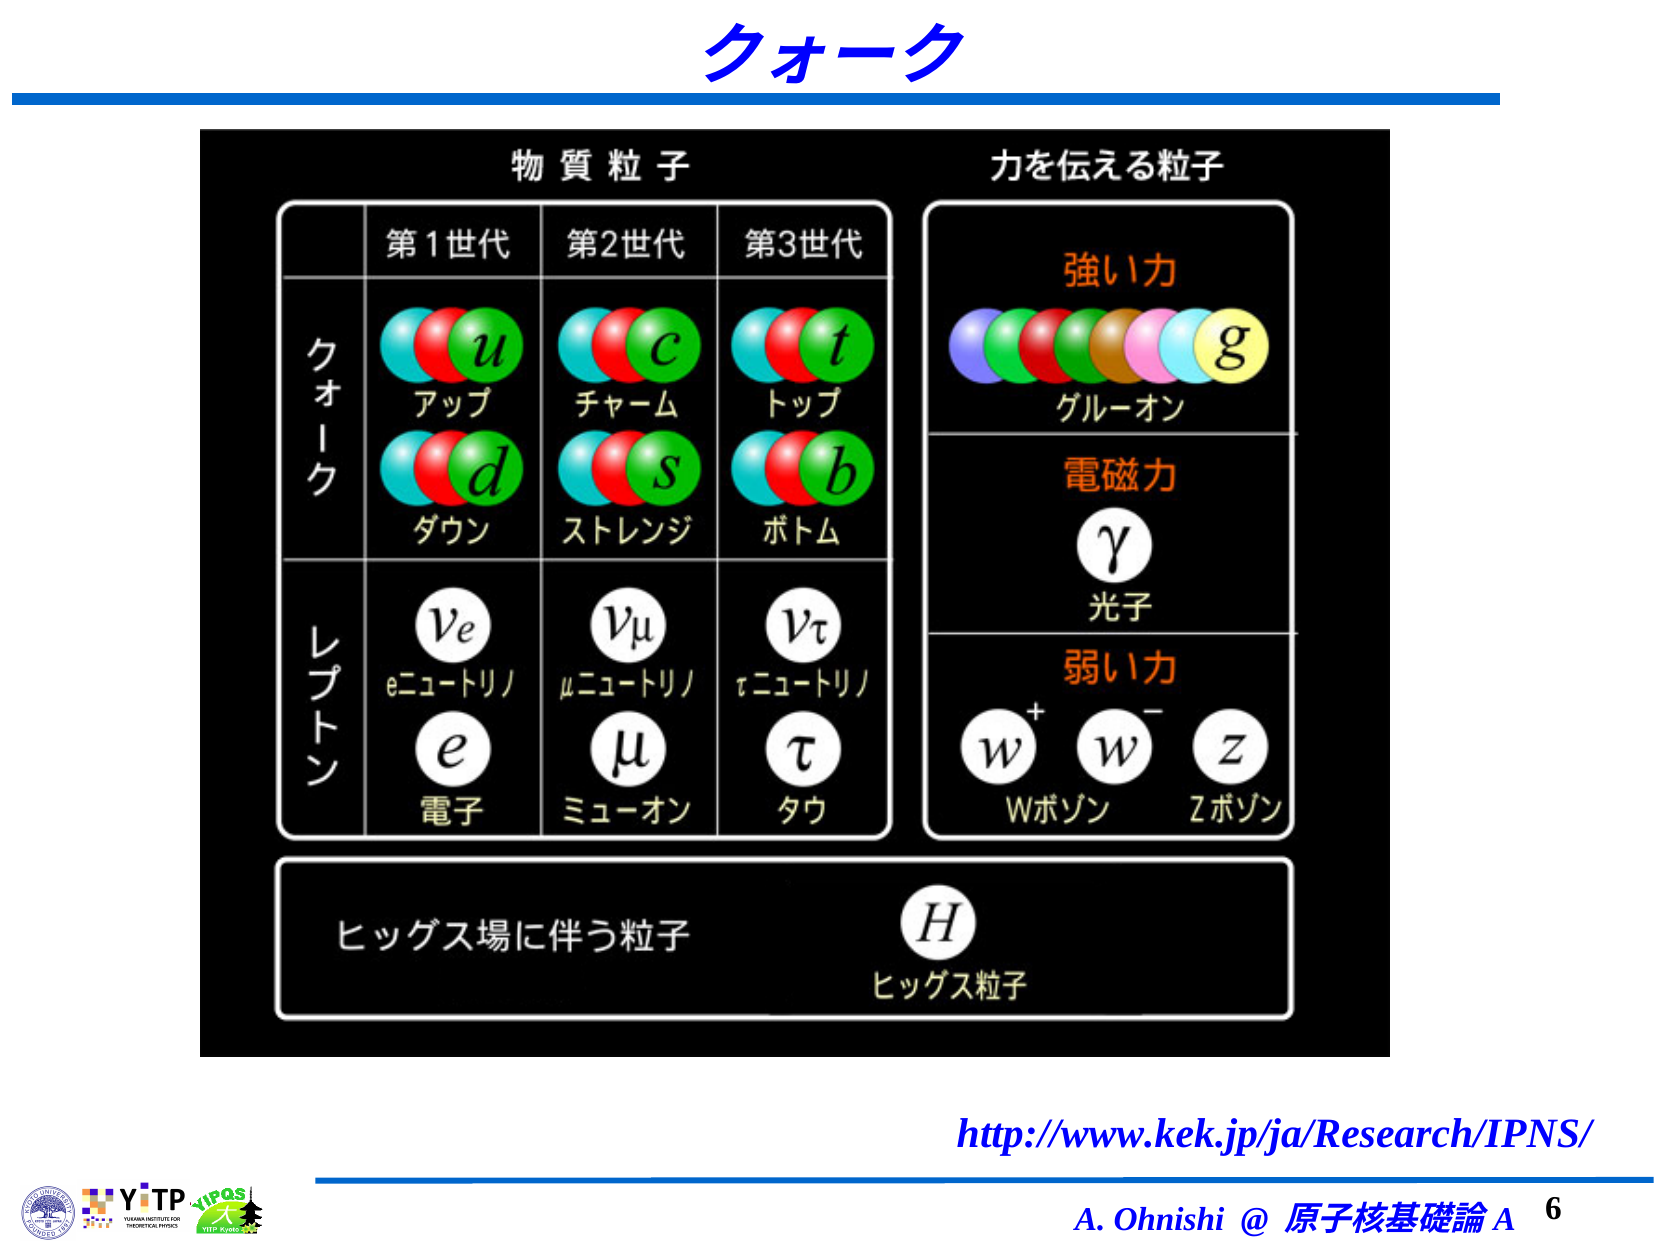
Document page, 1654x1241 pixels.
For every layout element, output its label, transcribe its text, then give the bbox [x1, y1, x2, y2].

picture [20, 1185, 76, 1241]
text_box http://www.kek.jp/ja/Research/IPNS/ [956, 1110, 1619, 1158]
title クォーク [0, 0, 1654, 99]
picture [77, 1179, 263, 1234]
picture [200, 129, 1390, 1057]
